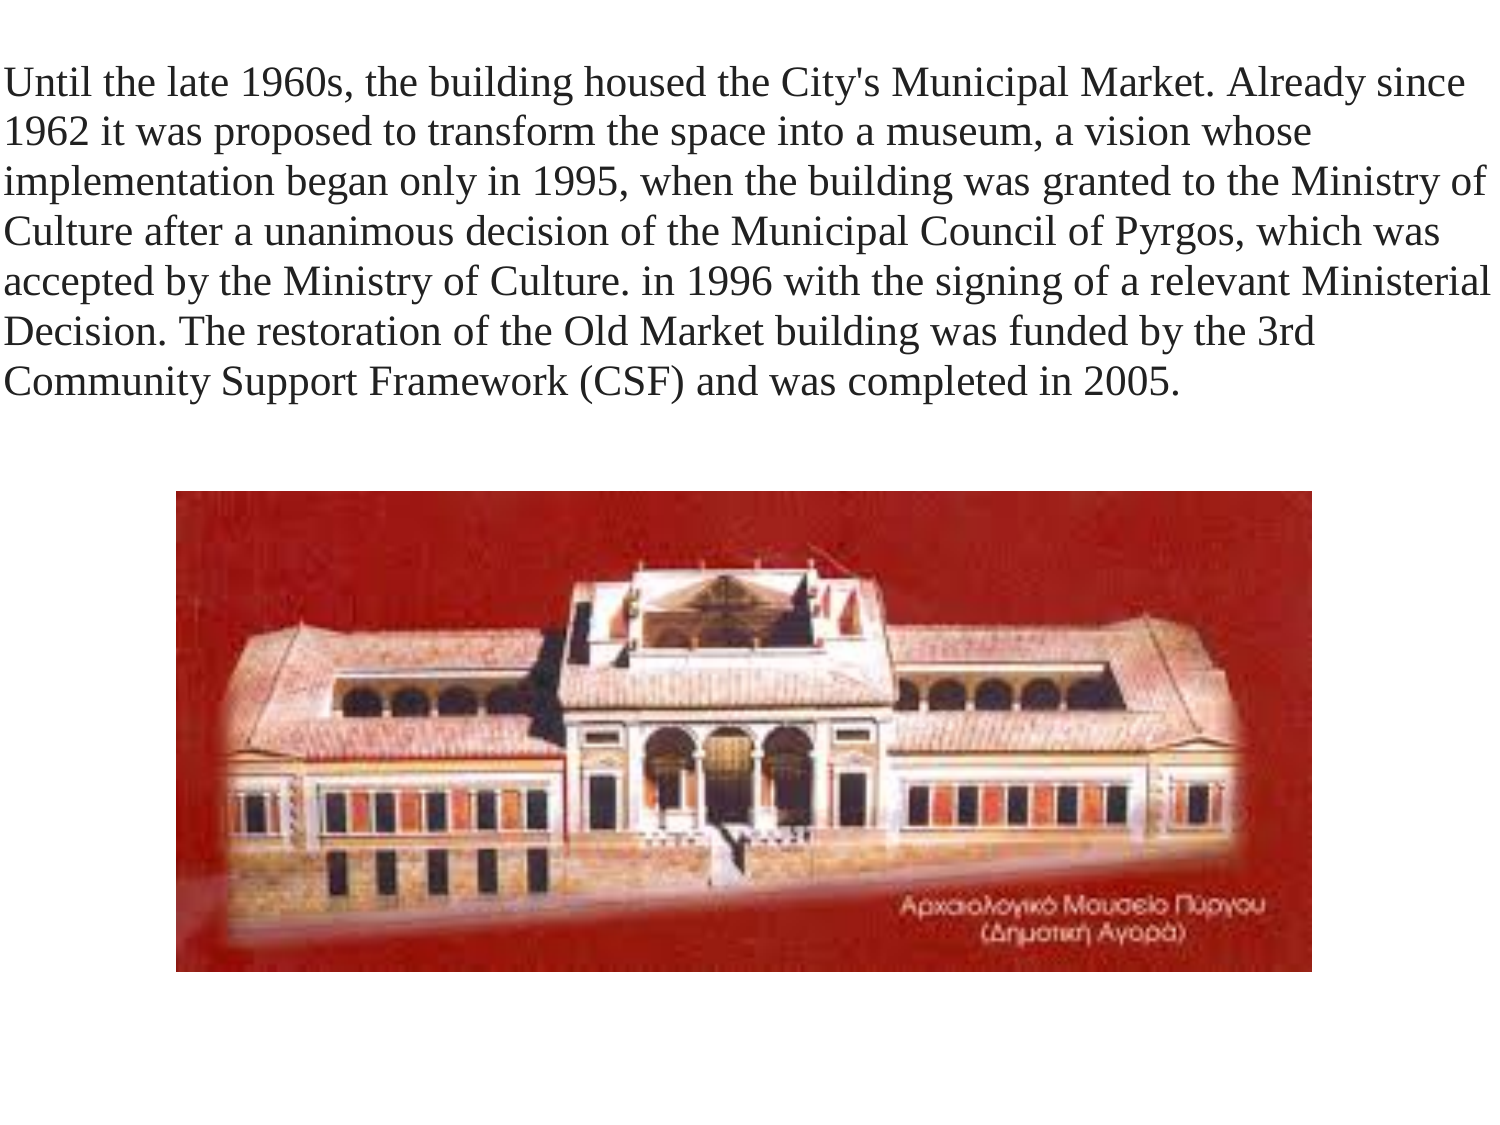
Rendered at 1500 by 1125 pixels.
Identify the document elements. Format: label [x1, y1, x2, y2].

picture [3, 56, 1500, 406]
picture [176, 491, 1312, 972]
